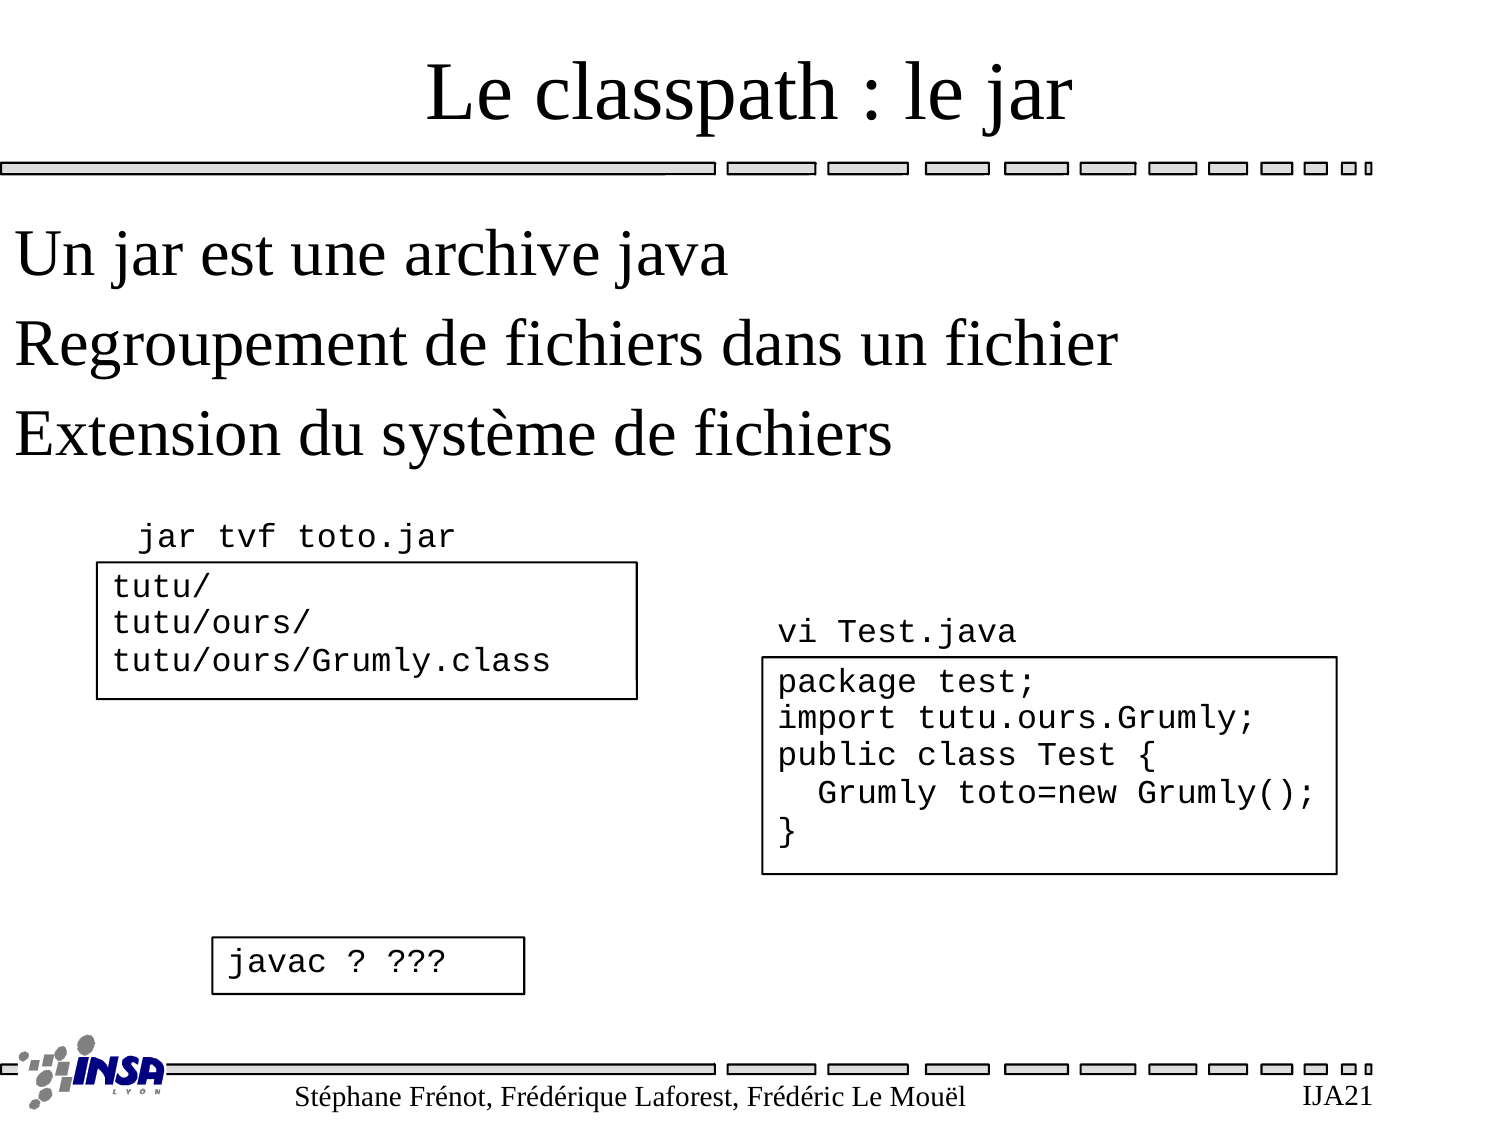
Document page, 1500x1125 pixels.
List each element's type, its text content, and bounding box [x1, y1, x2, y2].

text_box vi Test.java [762, 607, 1033, 659]
text_box tutu/ tutu/ours/ tutu/ours/Grumly.class [96, 562, 637, 689]
title Le classpath : le jar [112, 0, 1388, 188]
text_box javac ? ??? [212, 937, 525, 989]
text_box package test; import tutu.ours.Grumly; public class Test { Grumly toto=new Grumly(); } [762, 657, 1337, 860]
list Un jar est une archive java Regroupement de fichiers dans un fichier Extension du système de fichiers [0, 212, 1500, 496]
text_box jar tvf toto.jar [122, 512, 473, 564]
